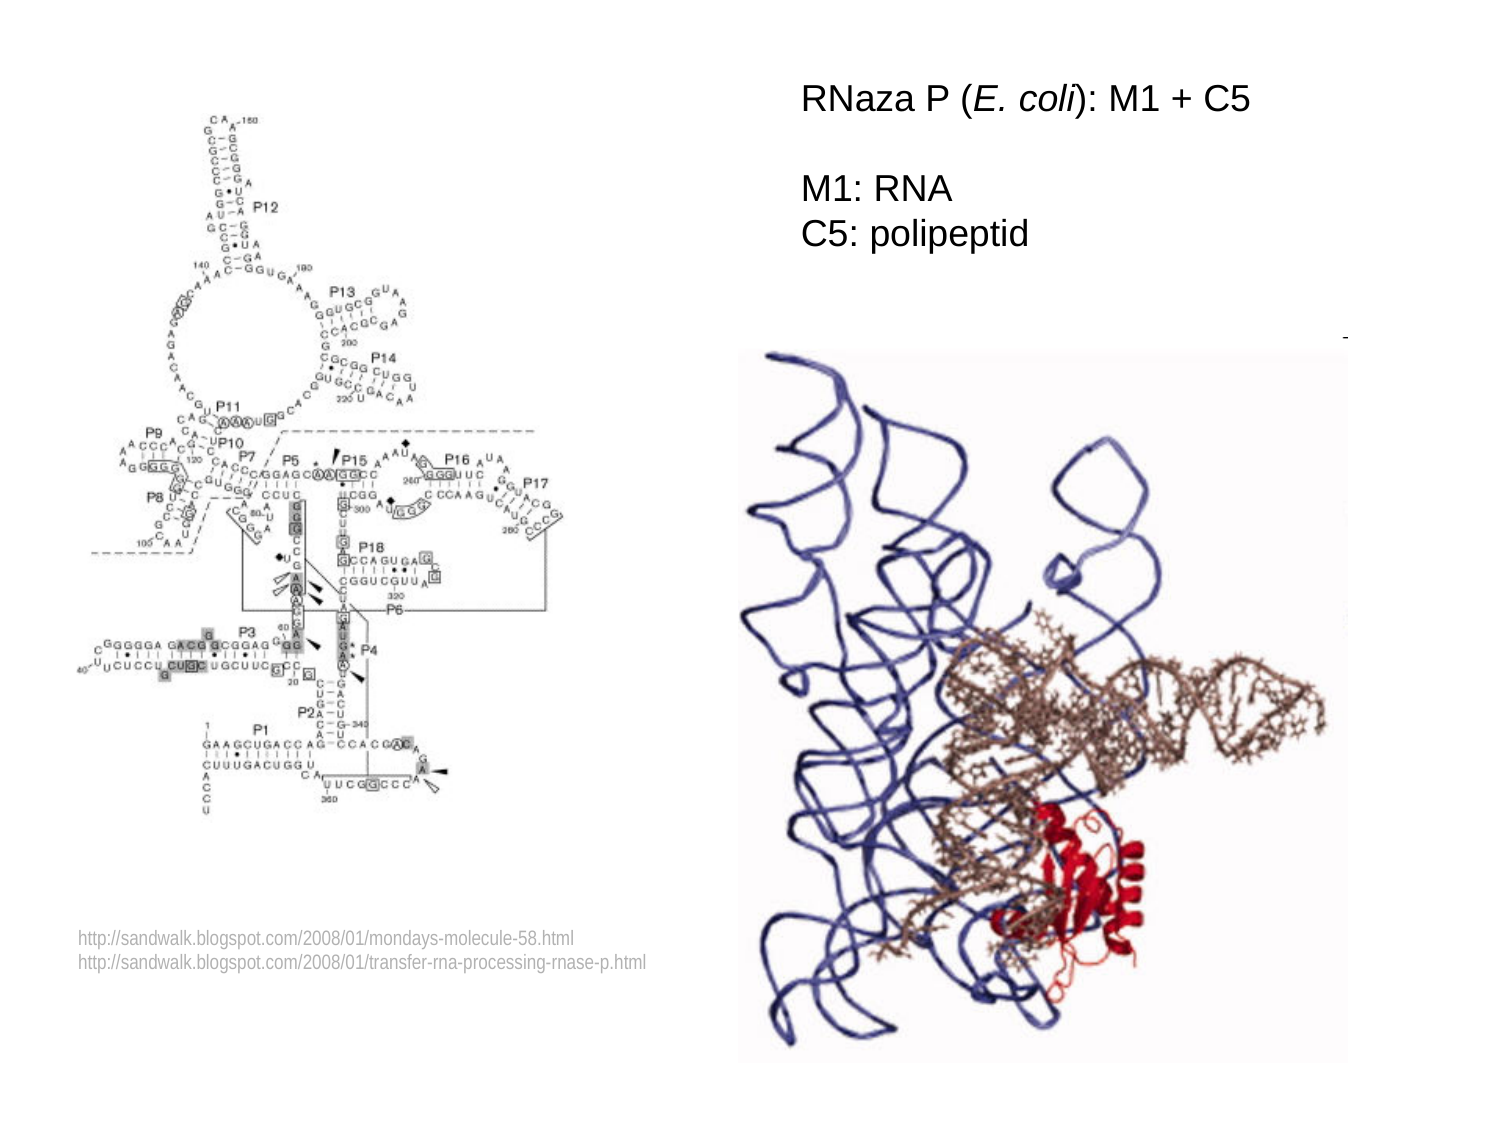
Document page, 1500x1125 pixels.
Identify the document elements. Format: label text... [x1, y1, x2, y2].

text_box http://sandwalk.blogspot.com/2008/01/mondays-molecule-58.html http://sandwalk.blogspot.com/2008/01/transfer-rna-processing-rnase-p.html [63, 916, 662, 982]
picture [76, 113, 568, 823]
picture [738, 337, 1348, 1063]
text_box RNaza P (E. coli): M1 + C5 M1: RNA C5: polipeptid [786, 66, 1266, 262]
